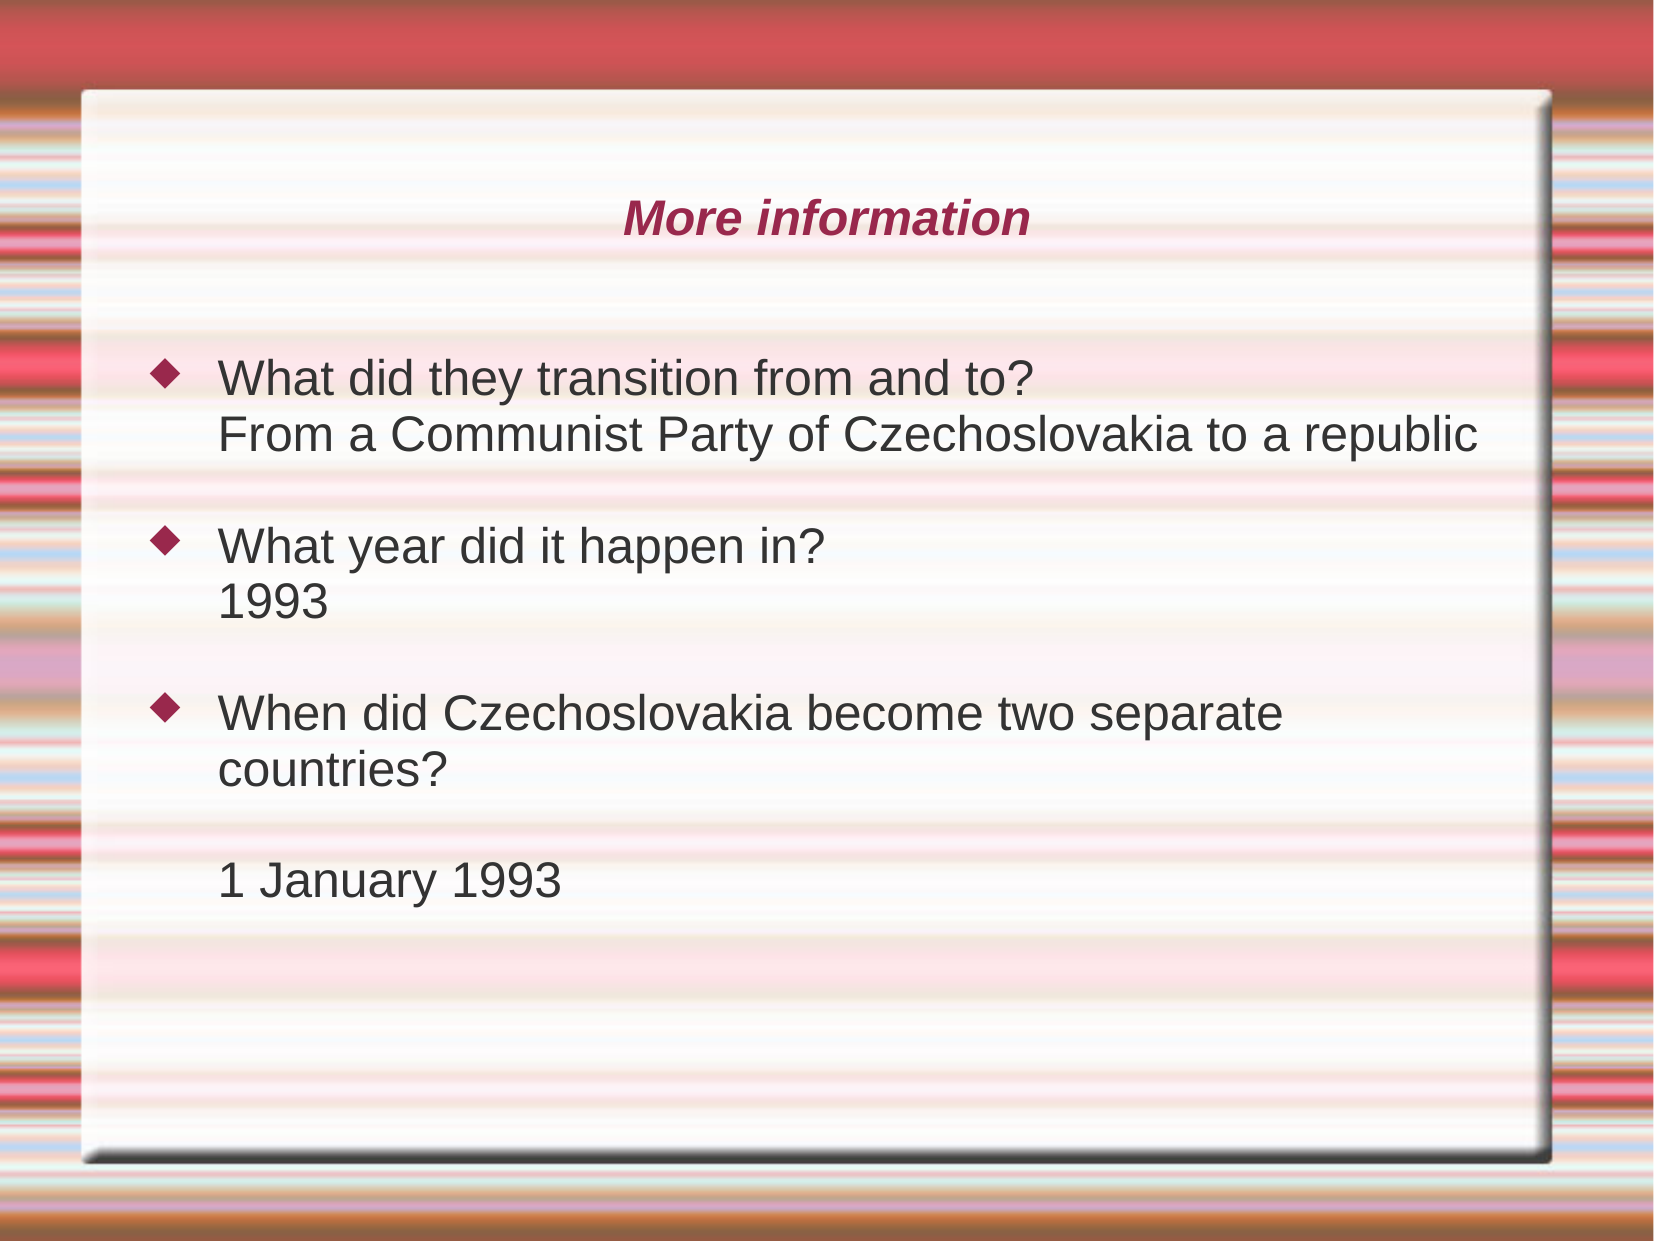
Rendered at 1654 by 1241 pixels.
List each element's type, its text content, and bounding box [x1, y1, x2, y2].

list What did they transition from and to? From a Communist Party of Czechoslovakia to a republic What year did it happen in? 1993 When did Czechoslovakia become two separate countries? 1 January 1993 [134, 350, 1516, 1132]
picture [0, 0, 1654, 1241]
title More information [121, 114, 1534, 322]
